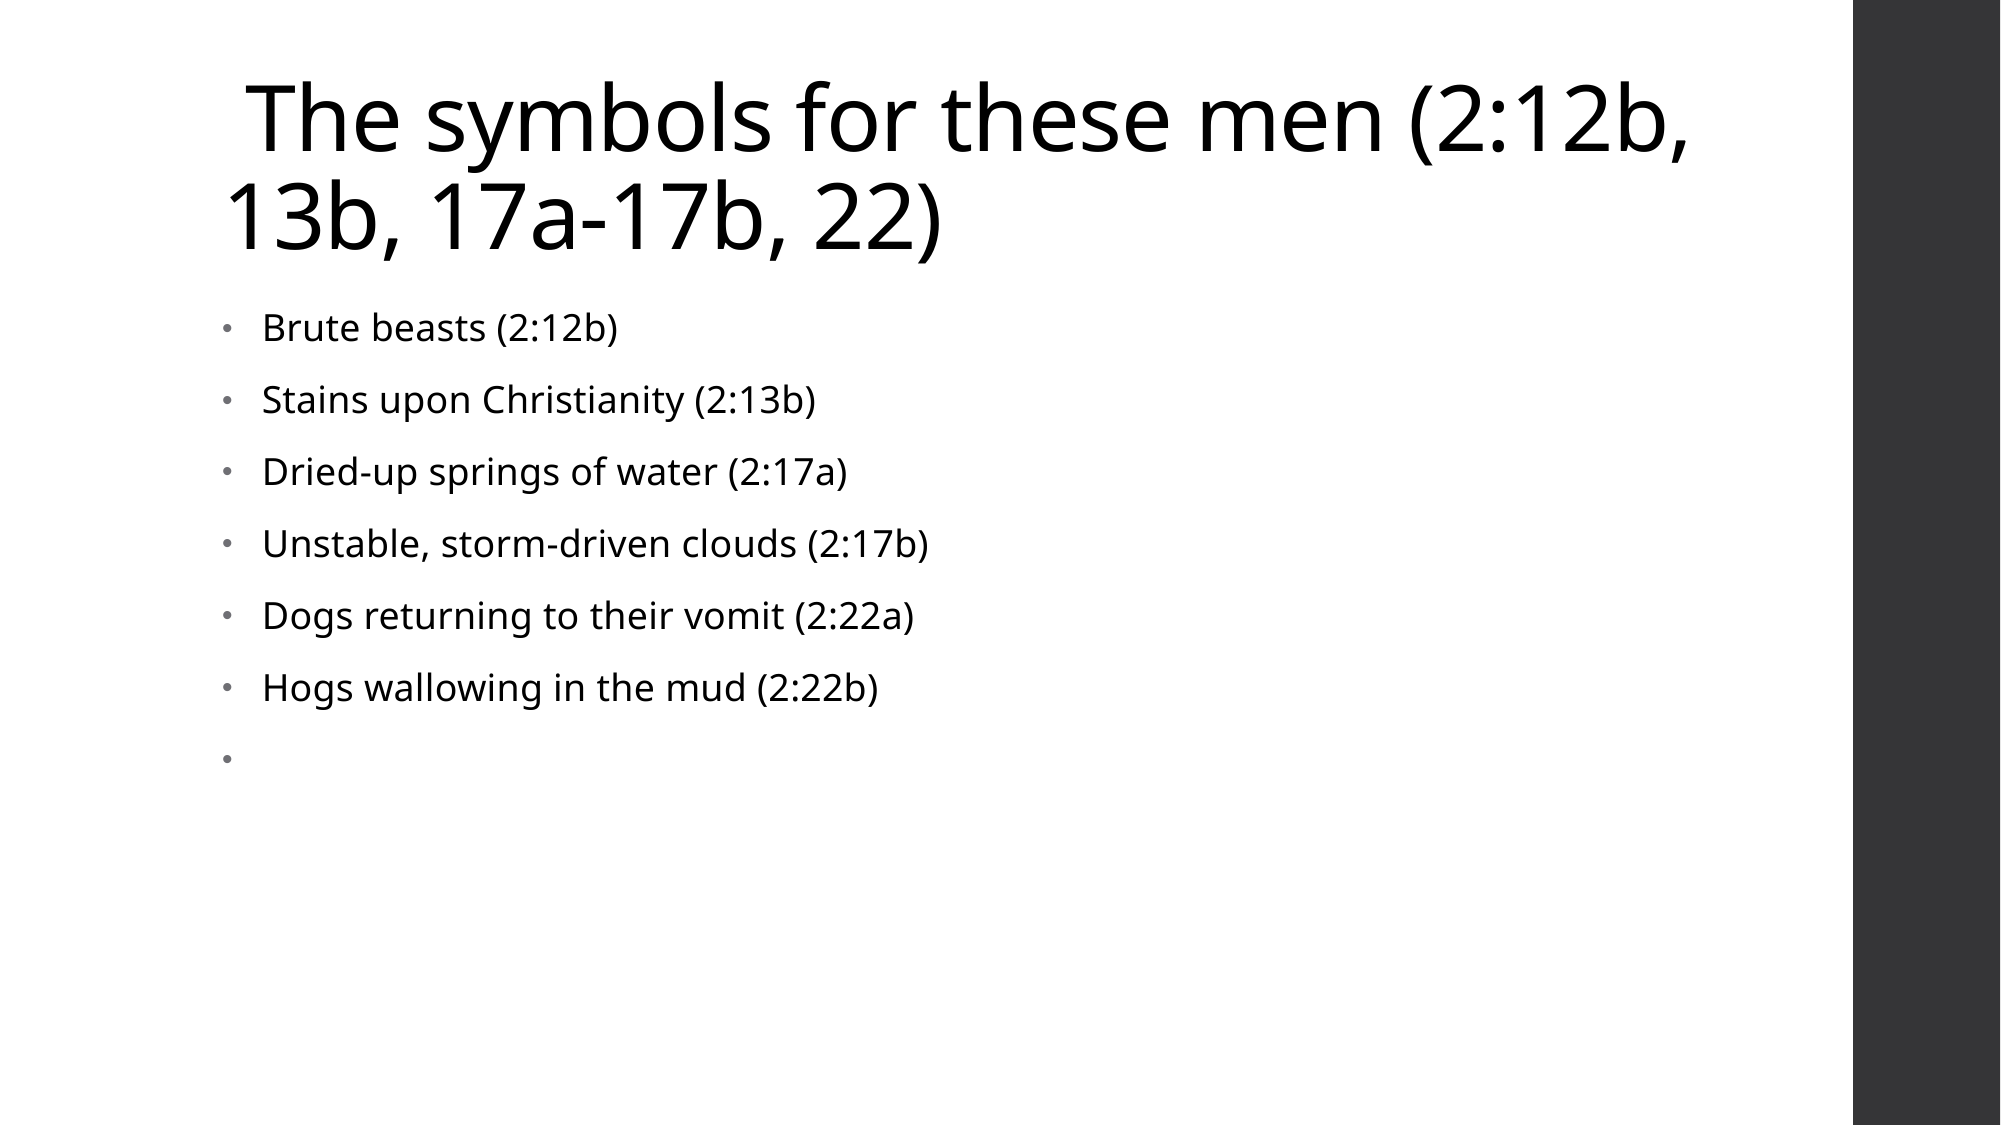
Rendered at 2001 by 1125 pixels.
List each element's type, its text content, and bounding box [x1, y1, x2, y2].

list Brute beasts (2:12b) Stains upon Christianity (2:13b) Dried-up springs of water (2:17a) Unstable, storm-driven clouds (2:17b) Dogs returning to their vomit (2:22a) Hogs wallowing in the mud (2:22b) [206, 299, 1617, 1014]
title The symbols for these men (2:12b, 13b, 17a-17b, 22) [206, 60, 1797, 278]
